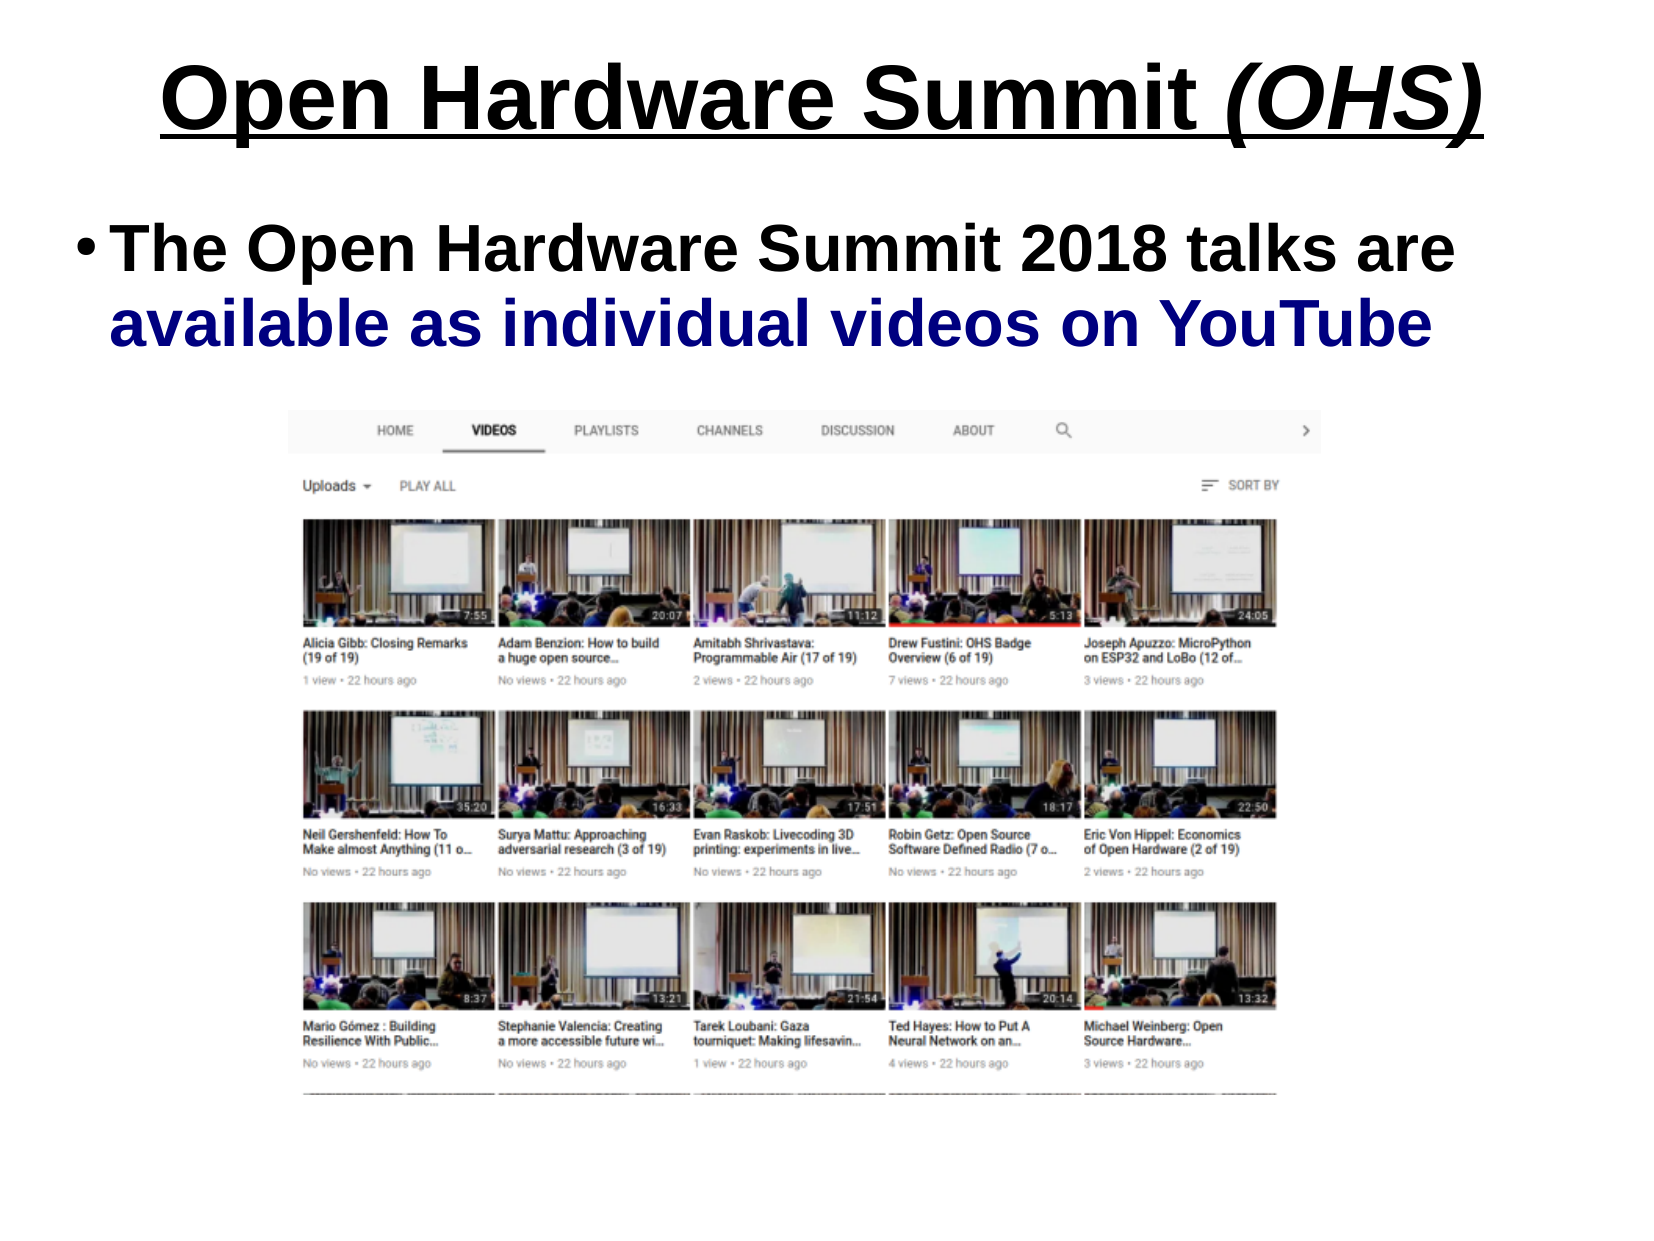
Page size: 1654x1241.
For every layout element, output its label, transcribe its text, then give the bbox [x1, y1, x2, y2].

text_box The Open Hardware Summit 2018 talks are available as individual videos on YouTube [59, 203, 1654, 489]
text_box Open Hardware Summit (OHS) [144, 39, 1500, 157]
picture [288, 410, 1321, 1096]
